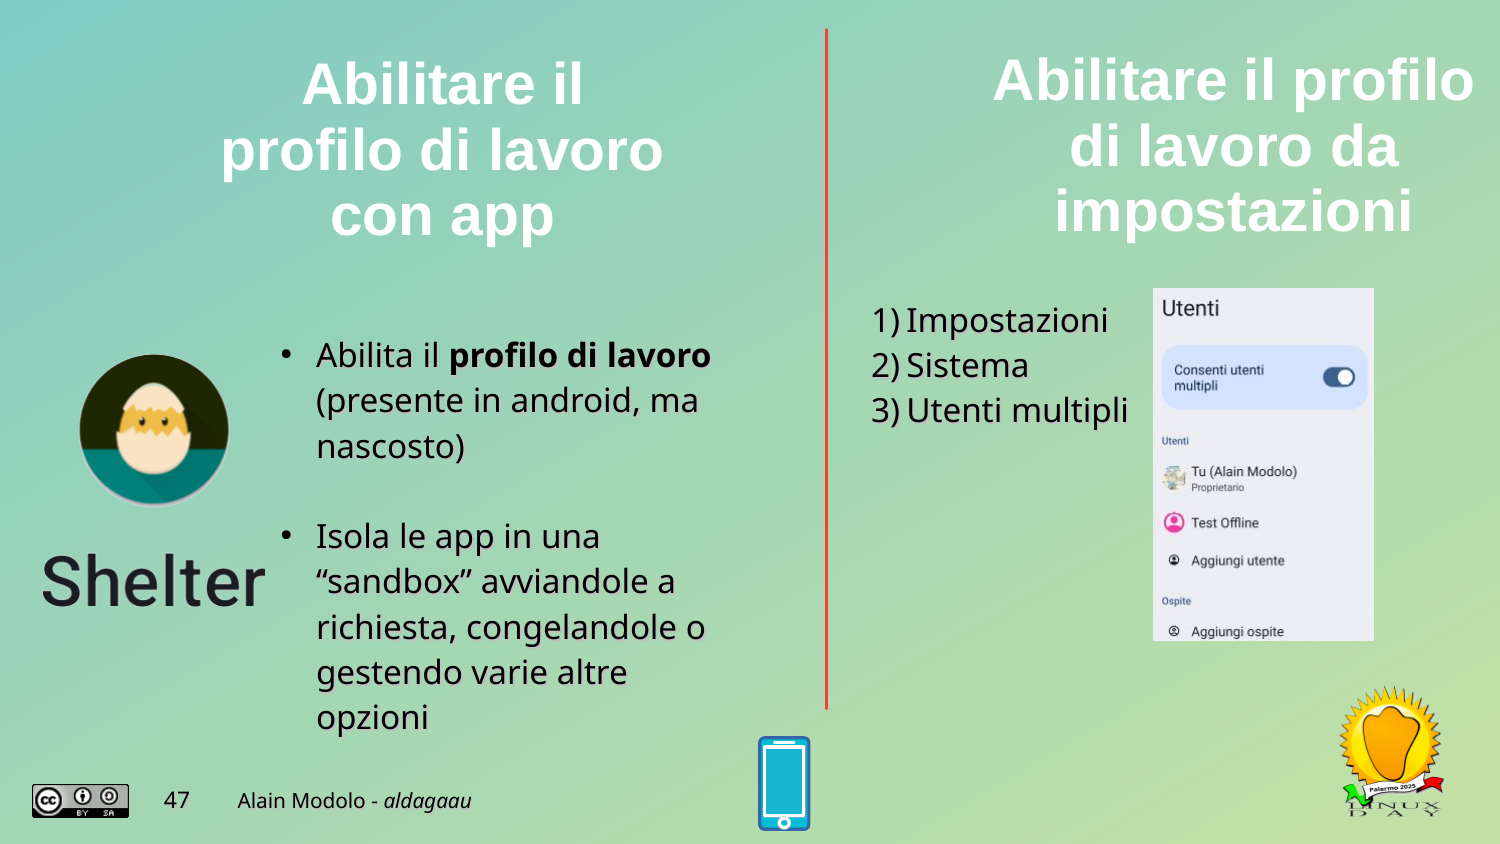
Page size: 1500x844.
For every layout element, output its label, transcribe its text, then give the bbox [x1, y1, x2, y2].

title Abilitare il profilo di lavoro con app [206, 11, 680, 288]
picture [1233, 670, 1500, 844]
picture [42, 354, 265, 607]
text_box Impostazioni Sistema Utenti multipli [856, 289, 1153, 486]
title Abilitare il profilo di lavoro da impostazioni [992, 0, 1477, 306]
picture [32, 784, 129, 818]
picture [1153, 288, 1374, 641]
text_box [759, 737, 809, 830]
text_box Abilita il profilo di lavoro (presente in android, ma nascosto) Isola le app in una “sandbox” avviandole a richiesta, congelandole o gestendo varie altre opzioni [265, 324, 739, 747]
